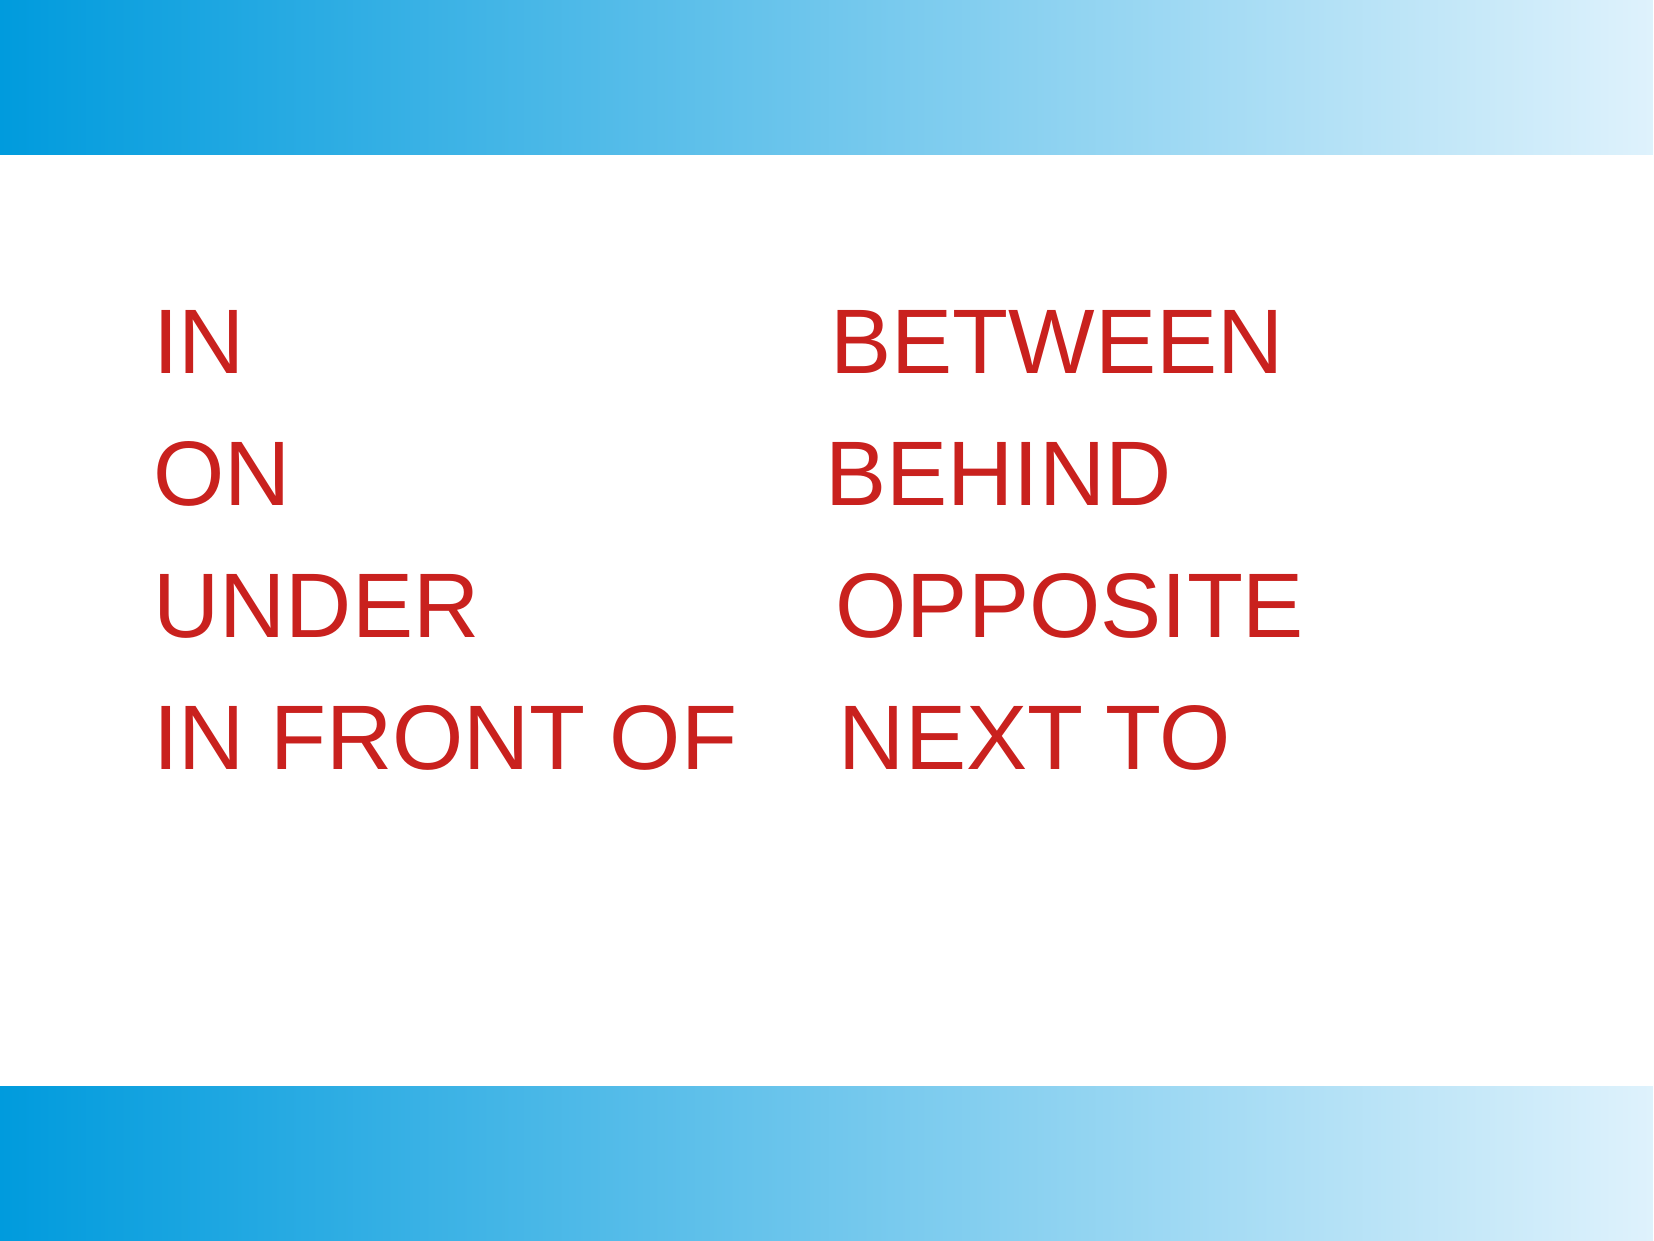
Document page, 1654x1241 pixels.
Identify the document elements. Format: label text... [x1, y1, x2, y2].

list IN BETWEEN ON BEHIND UNDER OPPOSITE IN FRONT OF NEXT TO [82, 290, 1571, 1010]
